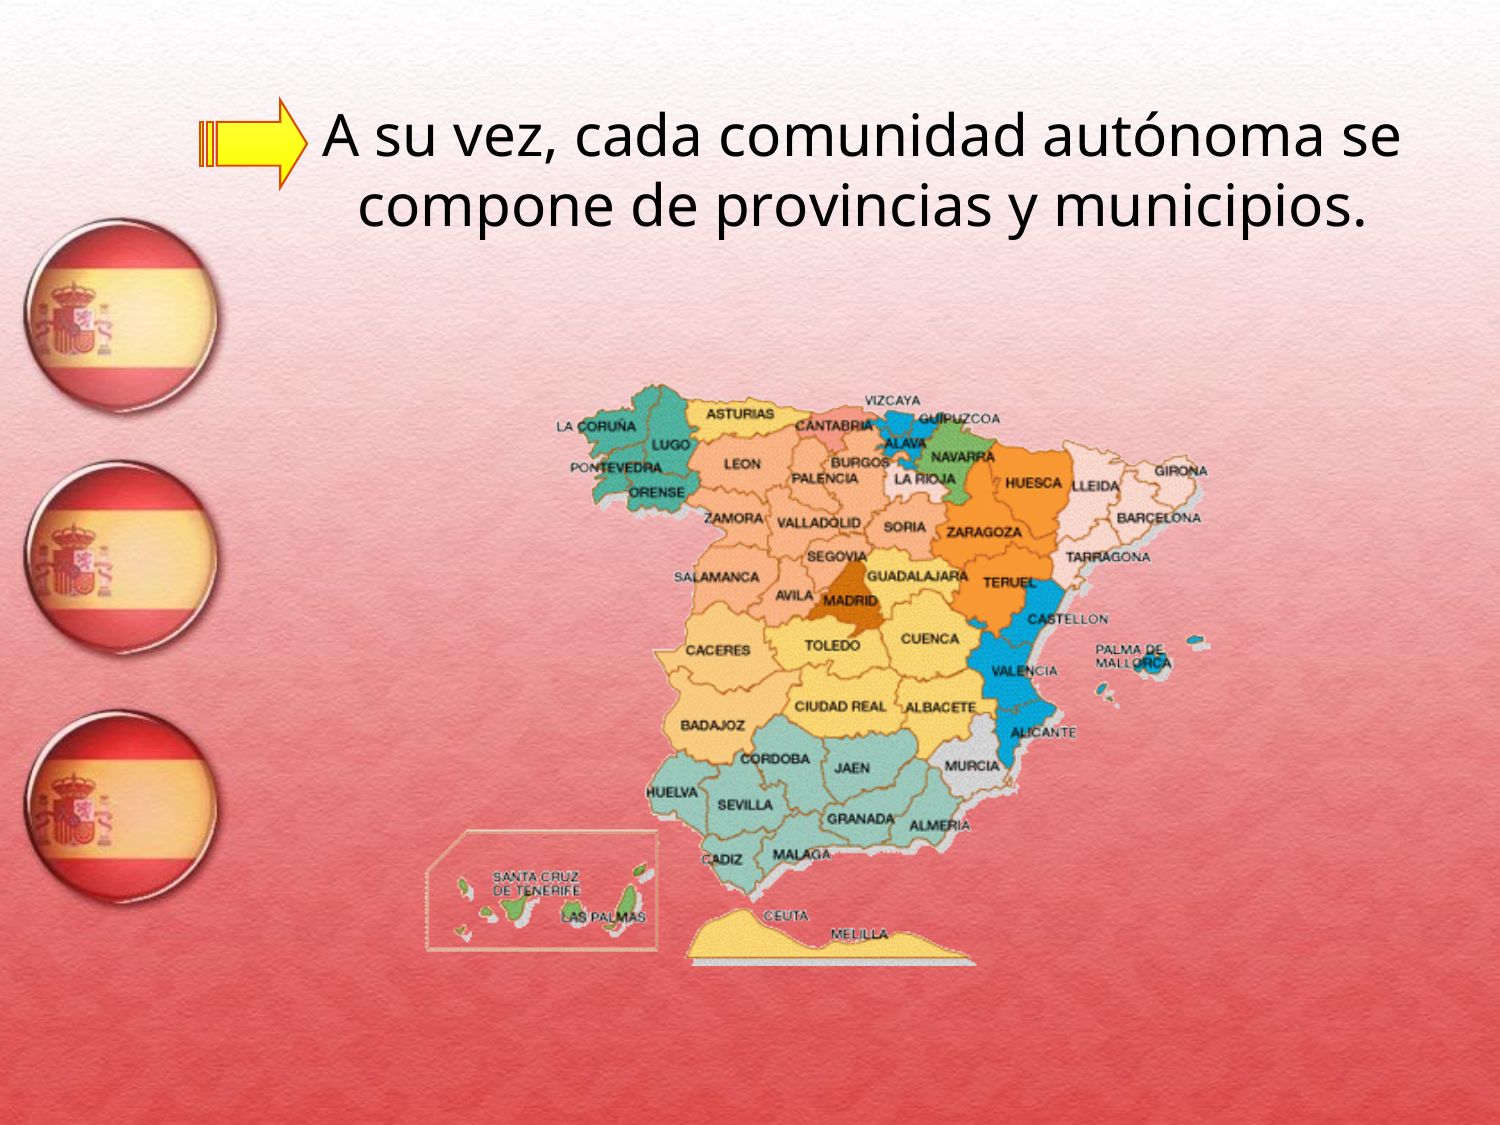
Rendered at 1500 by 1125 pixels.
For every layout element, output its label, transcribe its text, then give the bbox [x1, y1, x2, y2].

text_box A su vez, cada comunidad autónoma se compone de provincias y municipios. [225, 90, 1500, 321]
text_box [216, 121, 225, 166]
picture [0, 0, 1500, 1125]
text_box [207, 122, 213, 166]
